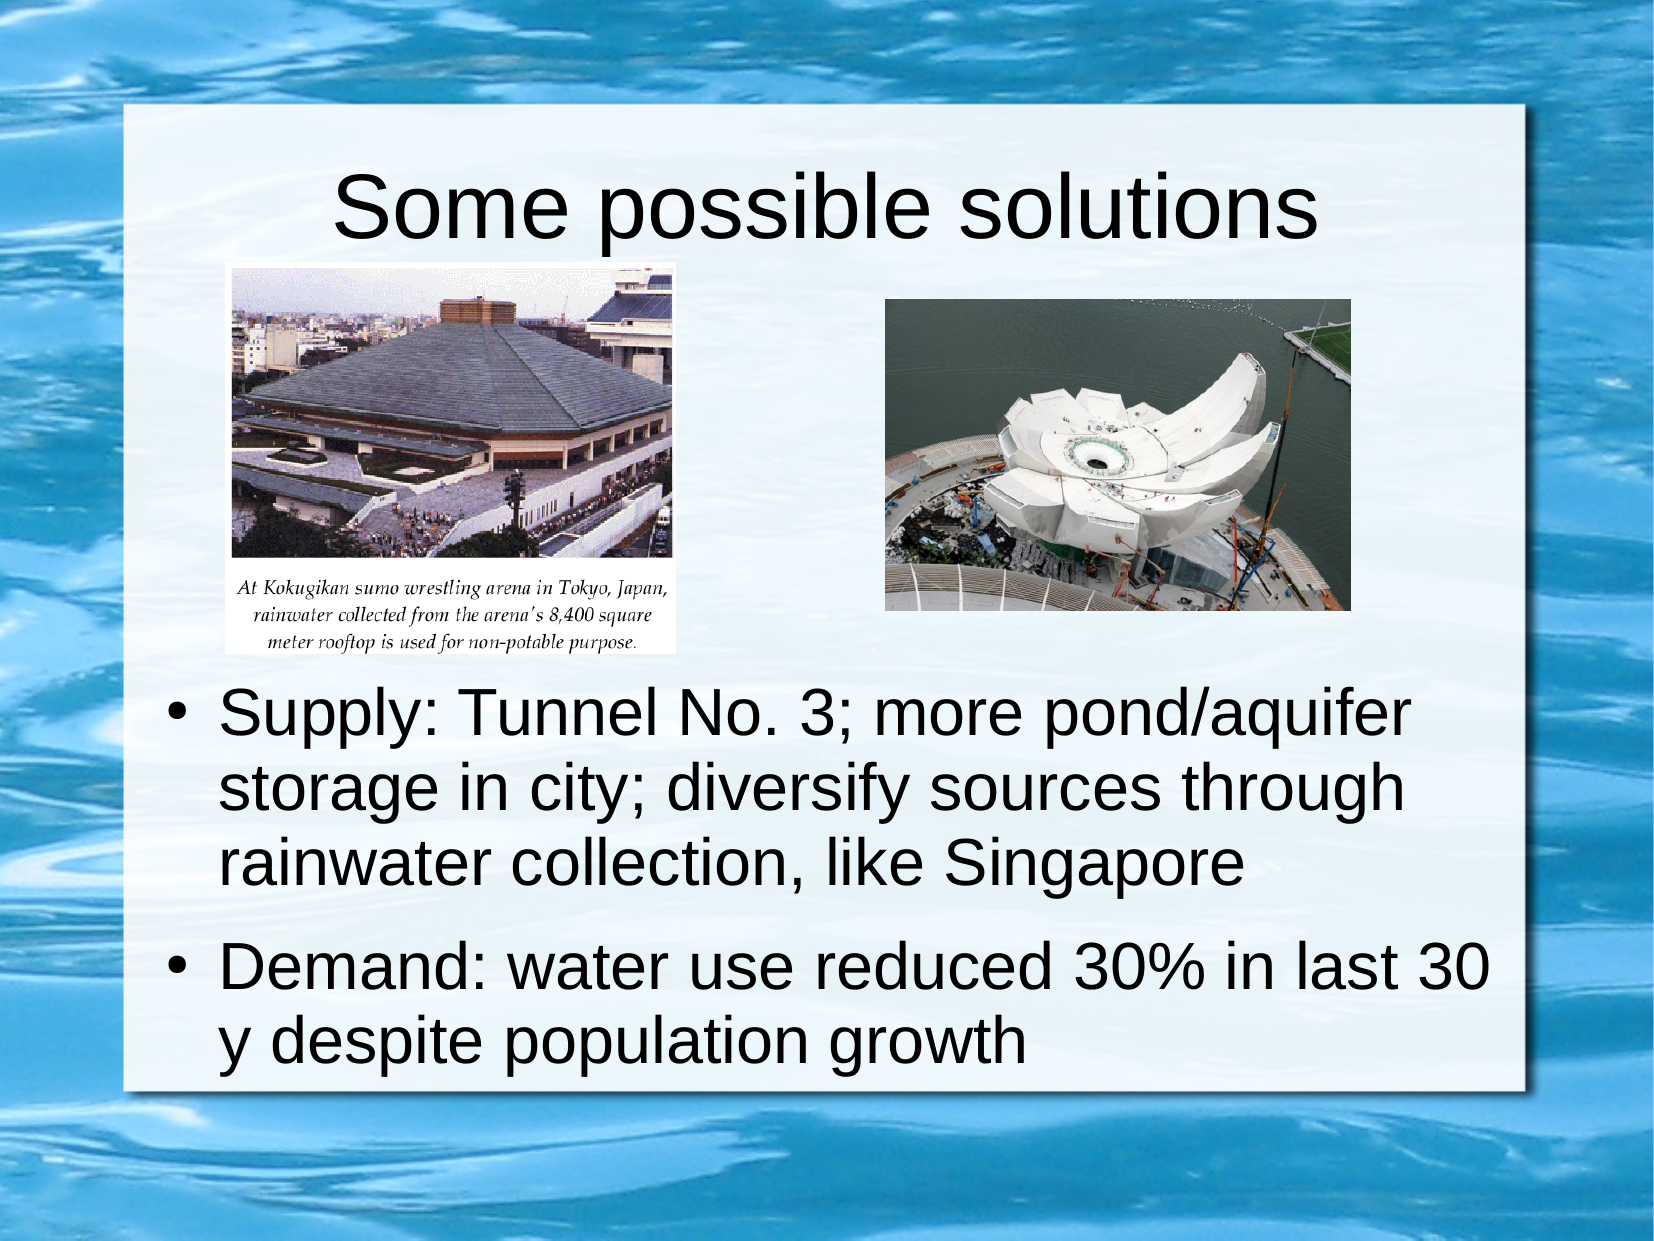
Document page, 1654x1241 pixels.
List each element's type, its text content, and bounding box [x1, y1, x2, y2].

title Some possible solutions [147, 125, 1506, 288]
picture [0, 0, 1654, 1241]
list Supply: Tunnel No. 3; more pond/aquifer storage in city; diversify sources through rainwater collection, like Singapore Demand: water use reduced 30% in last 30 y despite population growth [147, 675, 1506, 1129]
